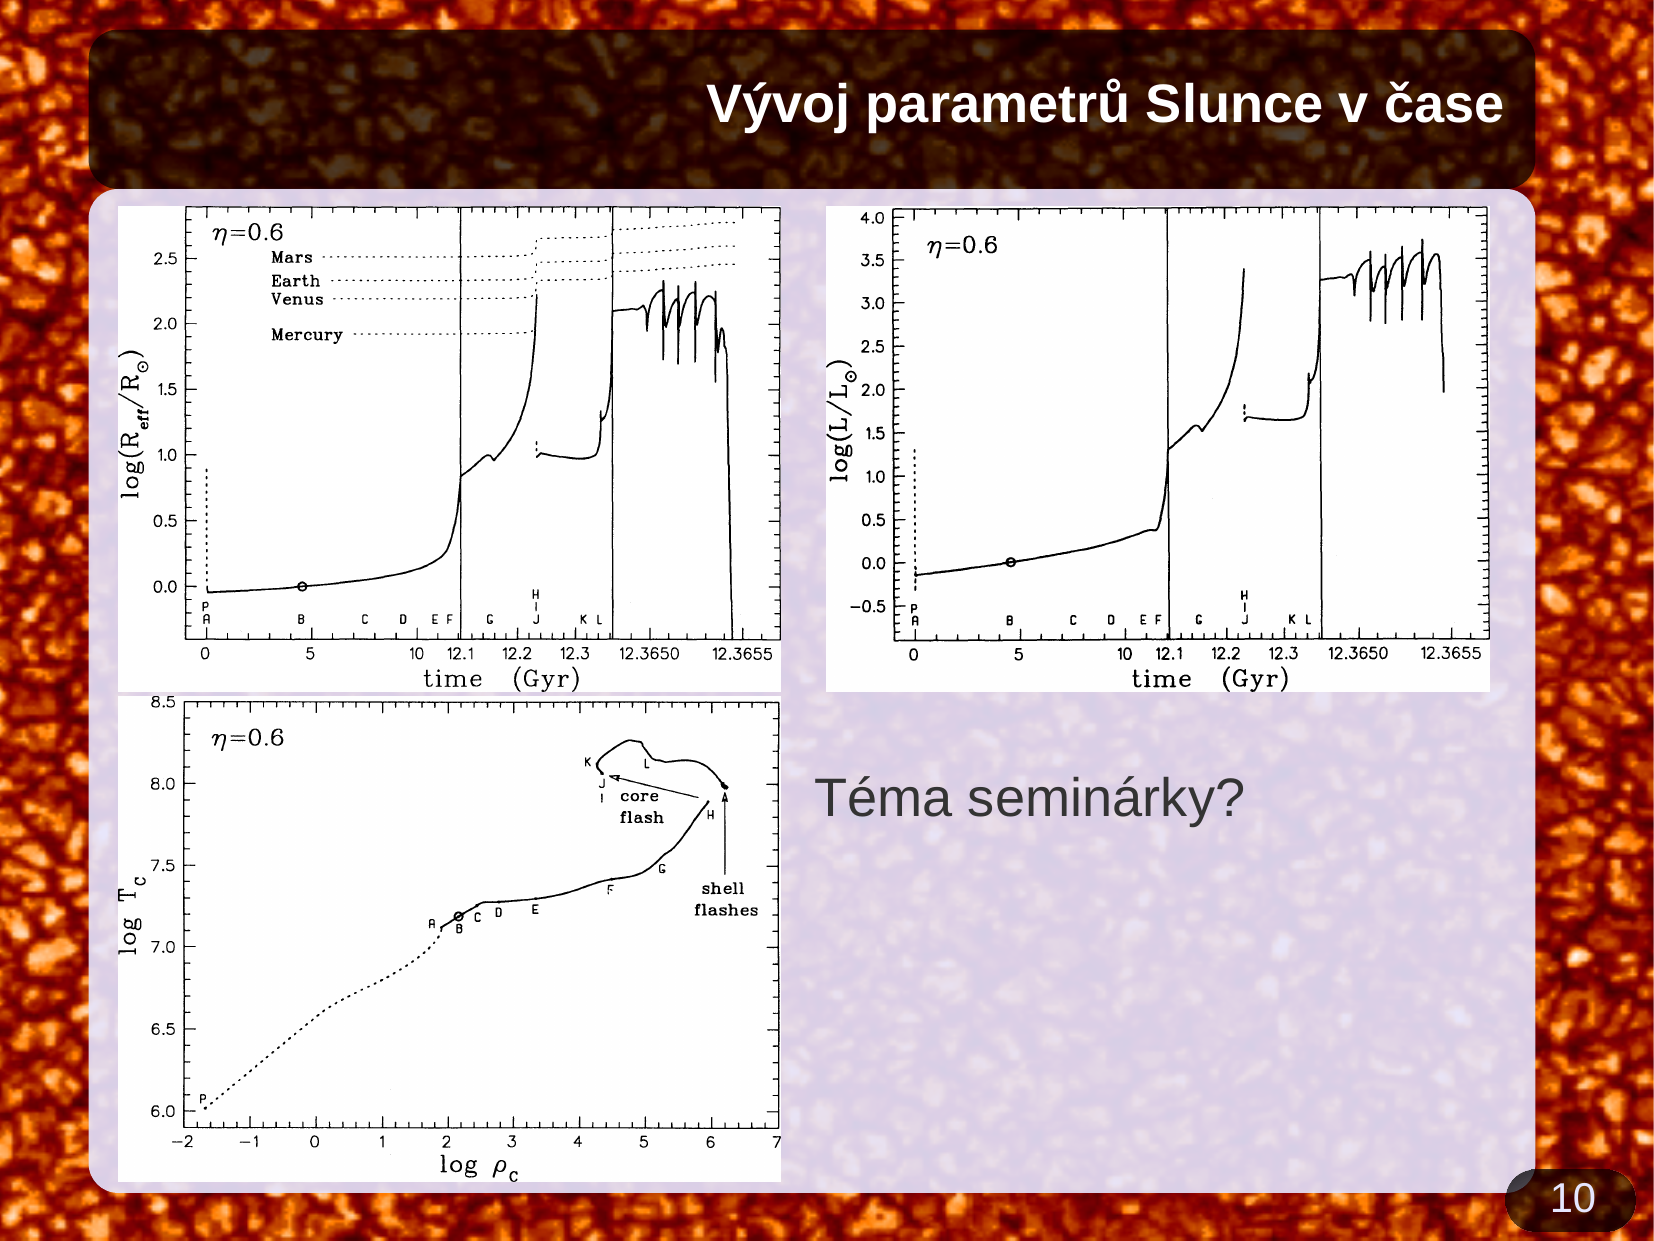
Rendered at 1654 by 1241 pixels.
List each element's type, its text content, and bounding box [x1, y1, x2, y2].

picture [0, 0, 1654, 1241]
title Vývoj parametrů Slunce v čase [118, 59, 1506, 148]
list Téma seminárky? [814, 767, 1477, 1164]
